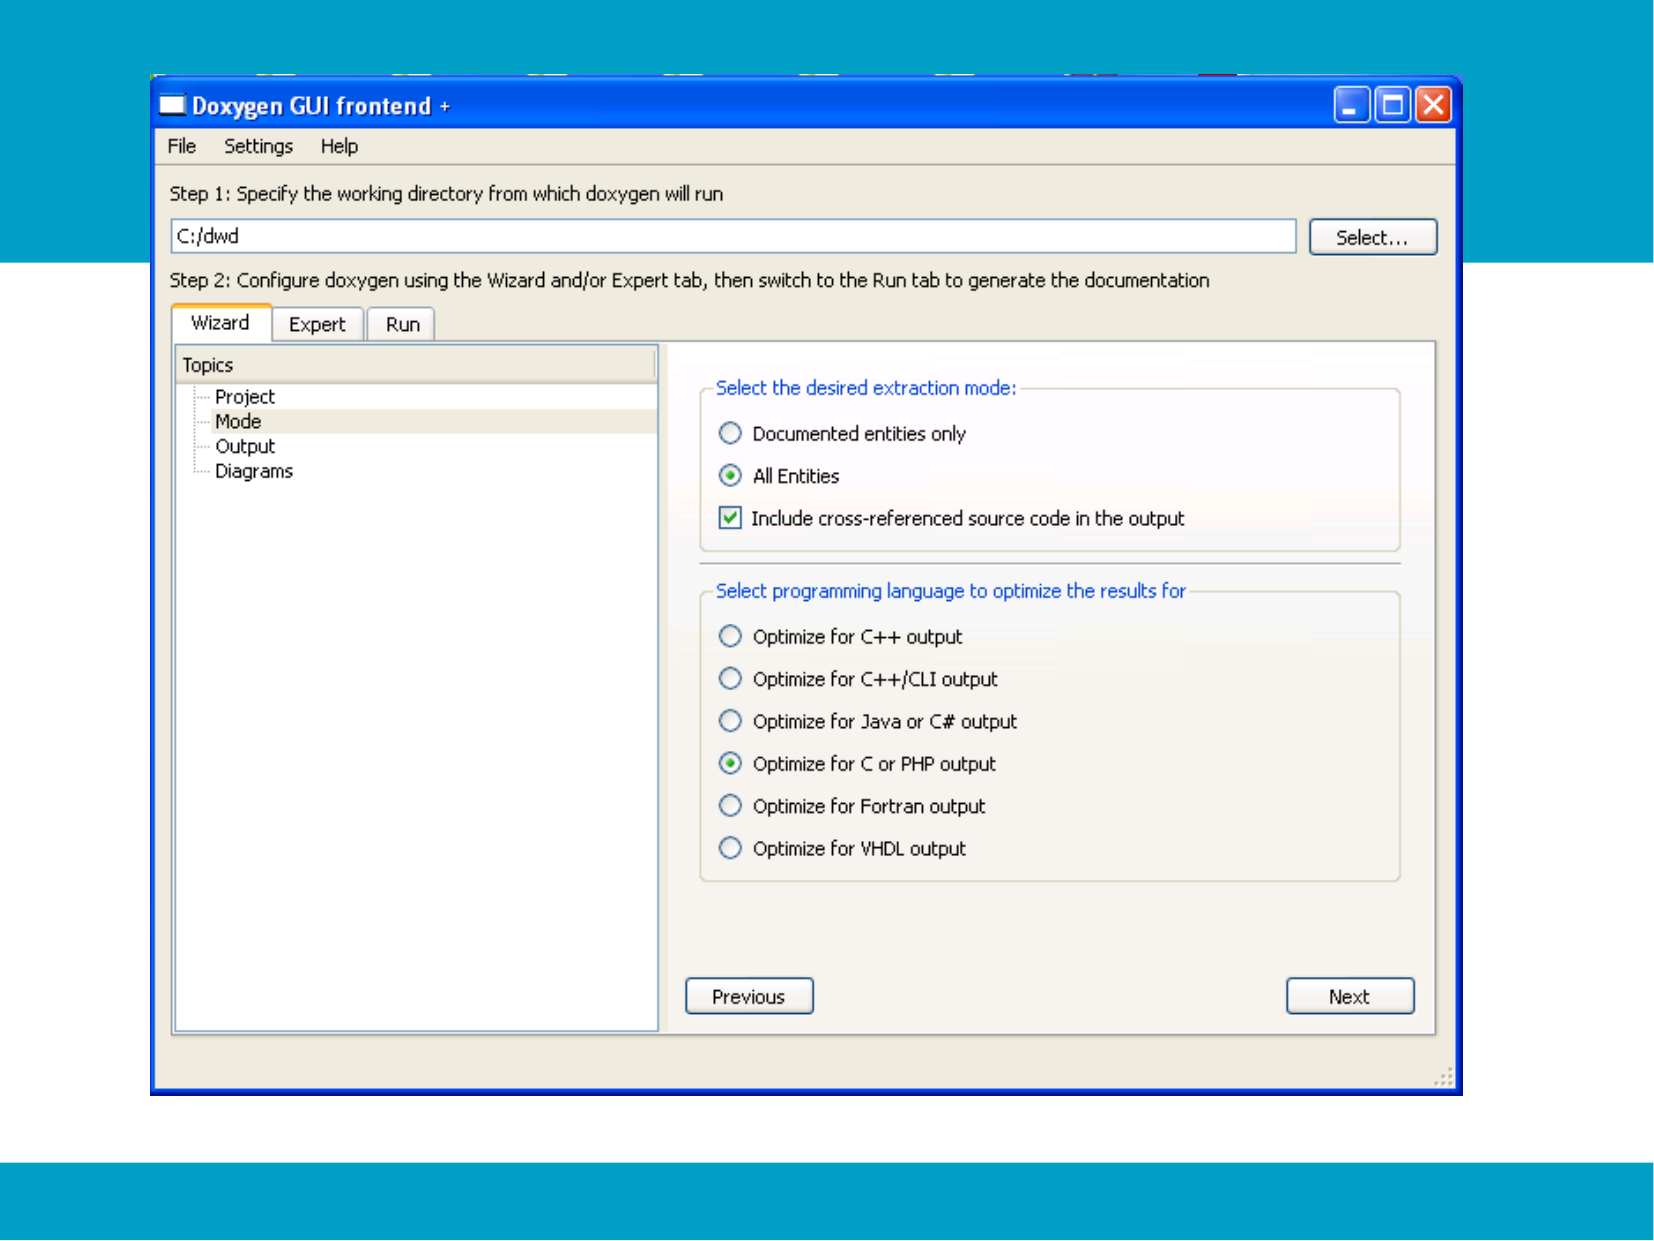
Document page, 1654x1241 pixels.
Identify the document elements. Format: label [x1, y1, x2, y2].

picture [150, 75, 1463, 1096]
